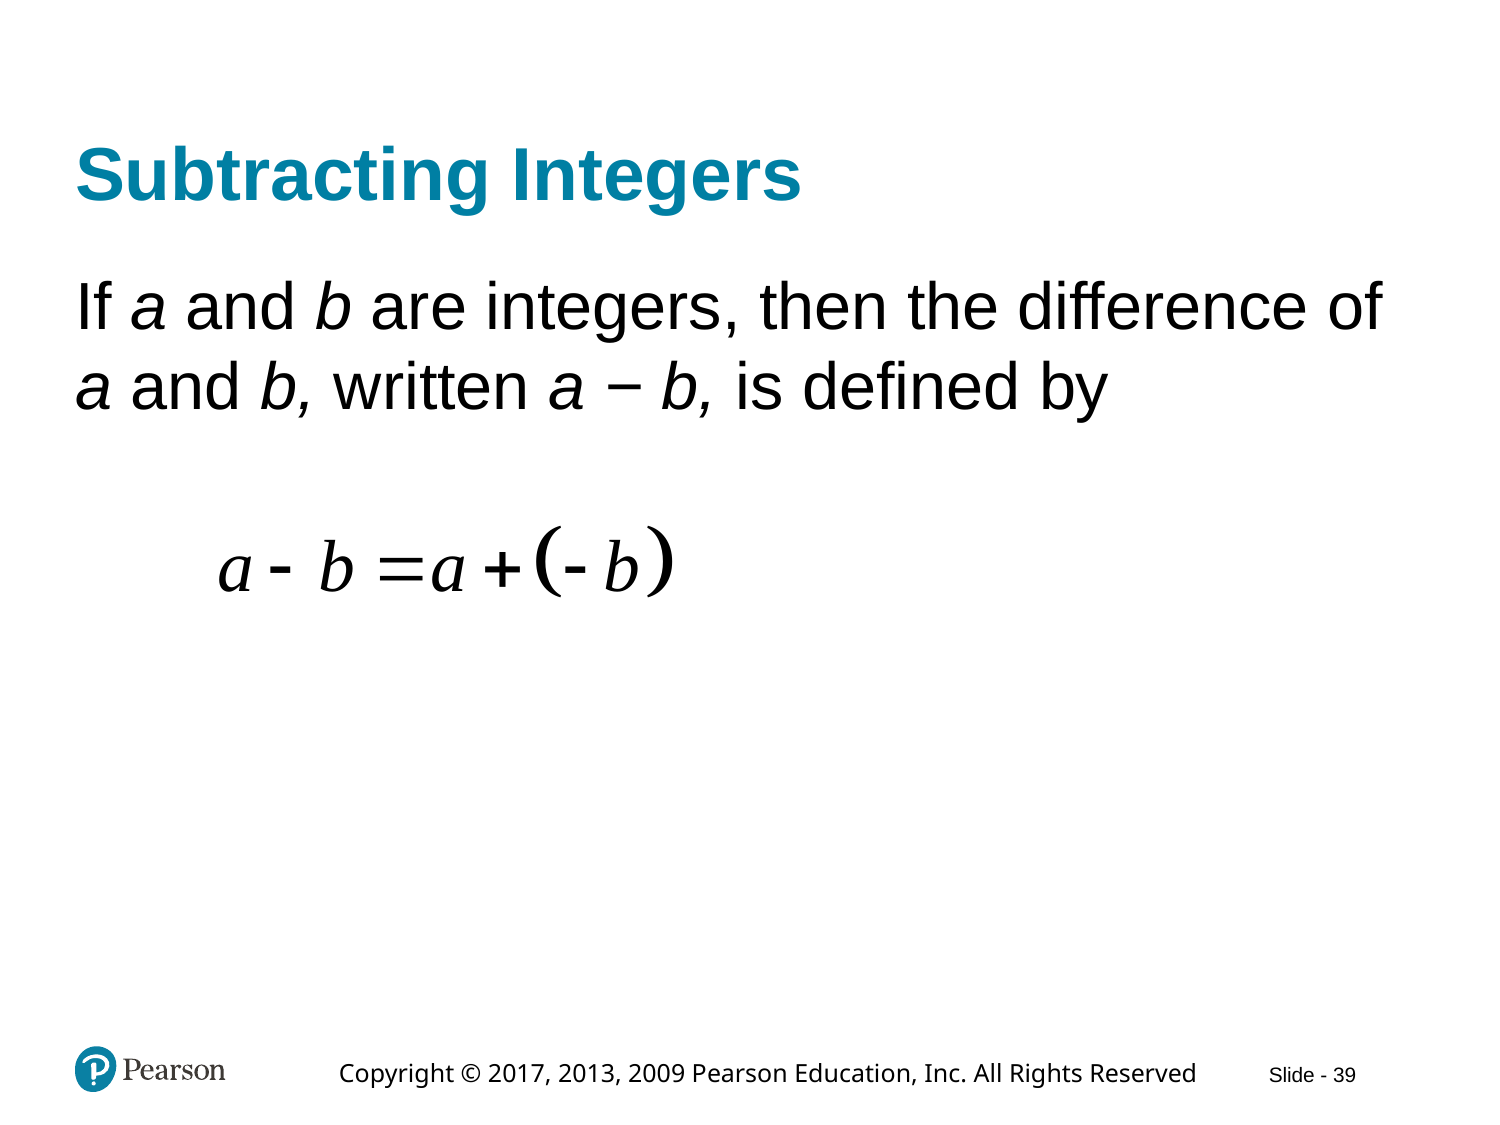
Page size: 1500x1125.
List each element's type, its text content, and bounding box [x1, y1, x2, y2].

chart [212, 520, 674, 625]
list If a and b are integers, then the difference of a and b, written a − b, is defined by [75, 262, 1425, 500]
title Subtracting Integers [75, 35, 1425, 216]
